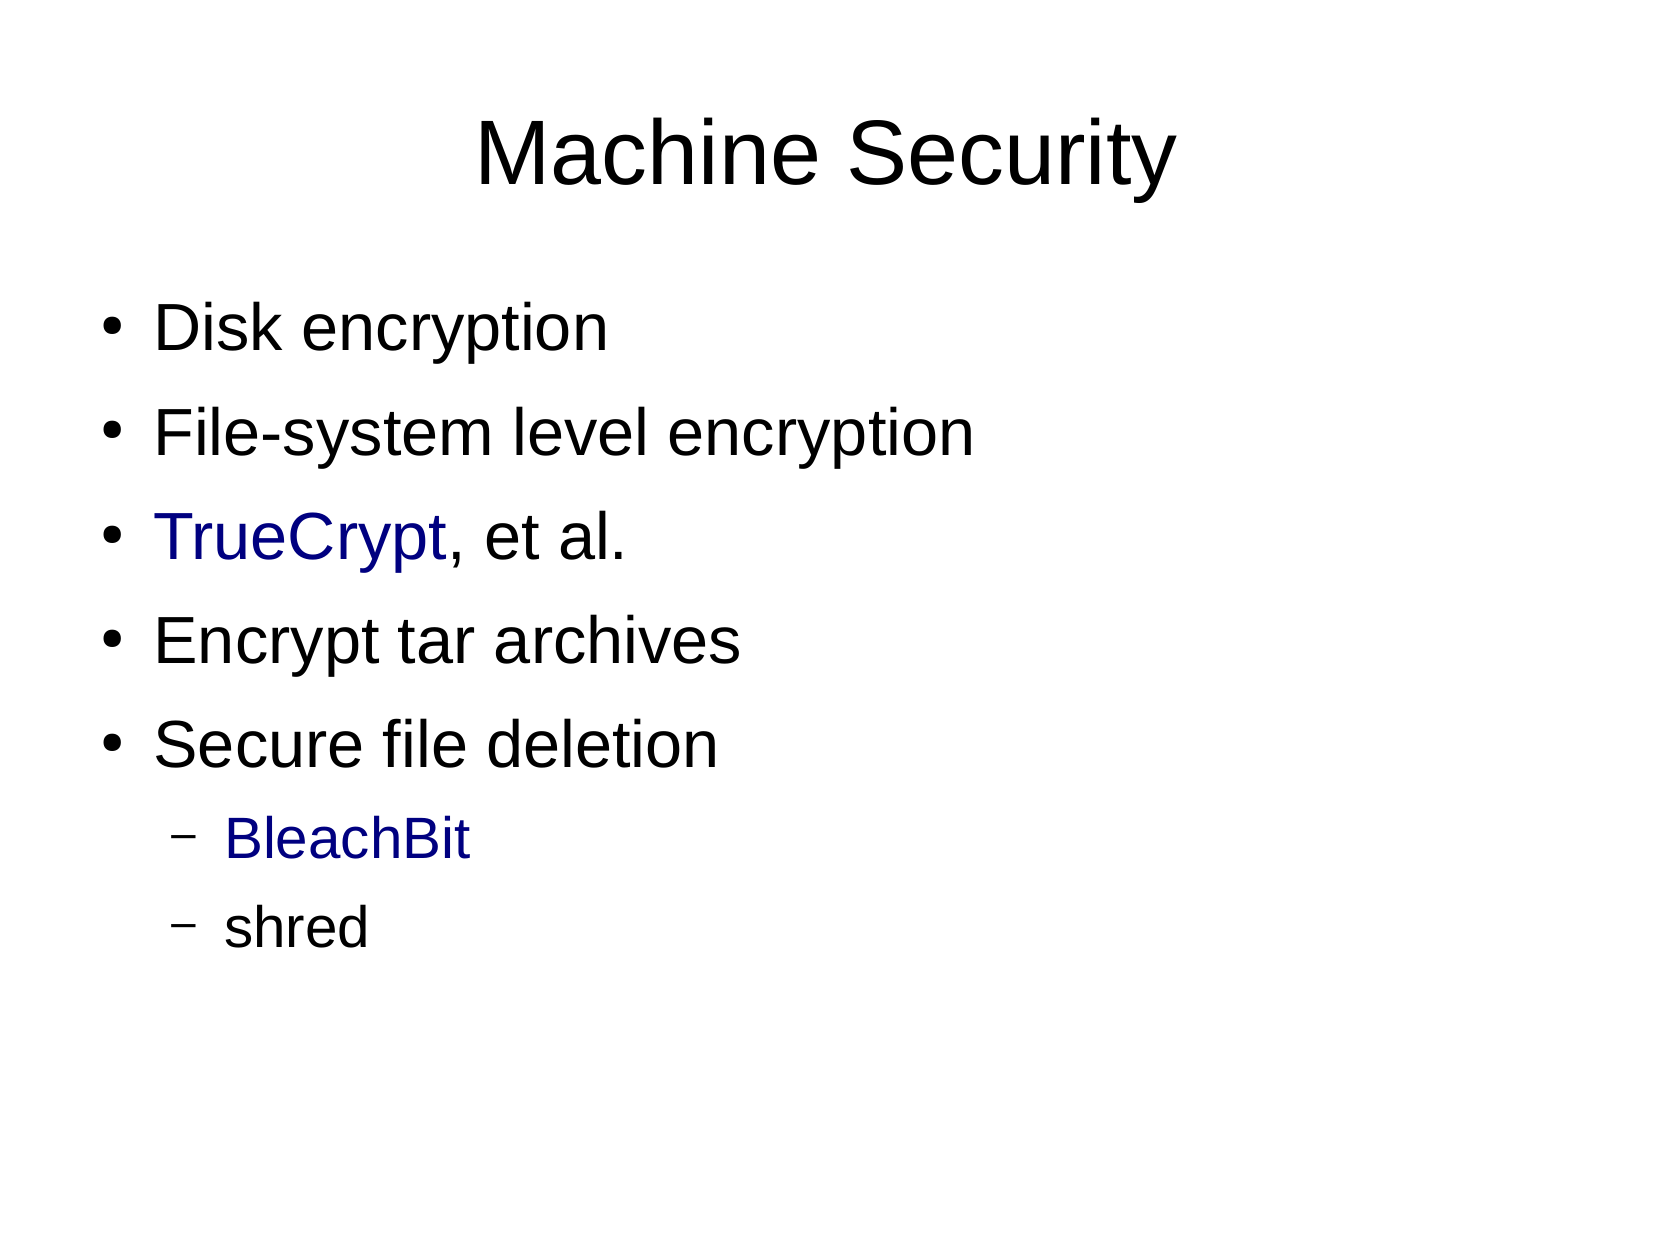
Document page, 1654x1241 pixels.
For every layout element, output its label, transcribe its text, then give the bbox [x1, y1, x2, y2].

title Machine Security [82, 49, 1571, 257]
list Disk encryption File-system level encryption TrueCrypt, et al. Encrypt tar archives Secure file deletion BleachBit shred [82, 290, 1571, 1010]
